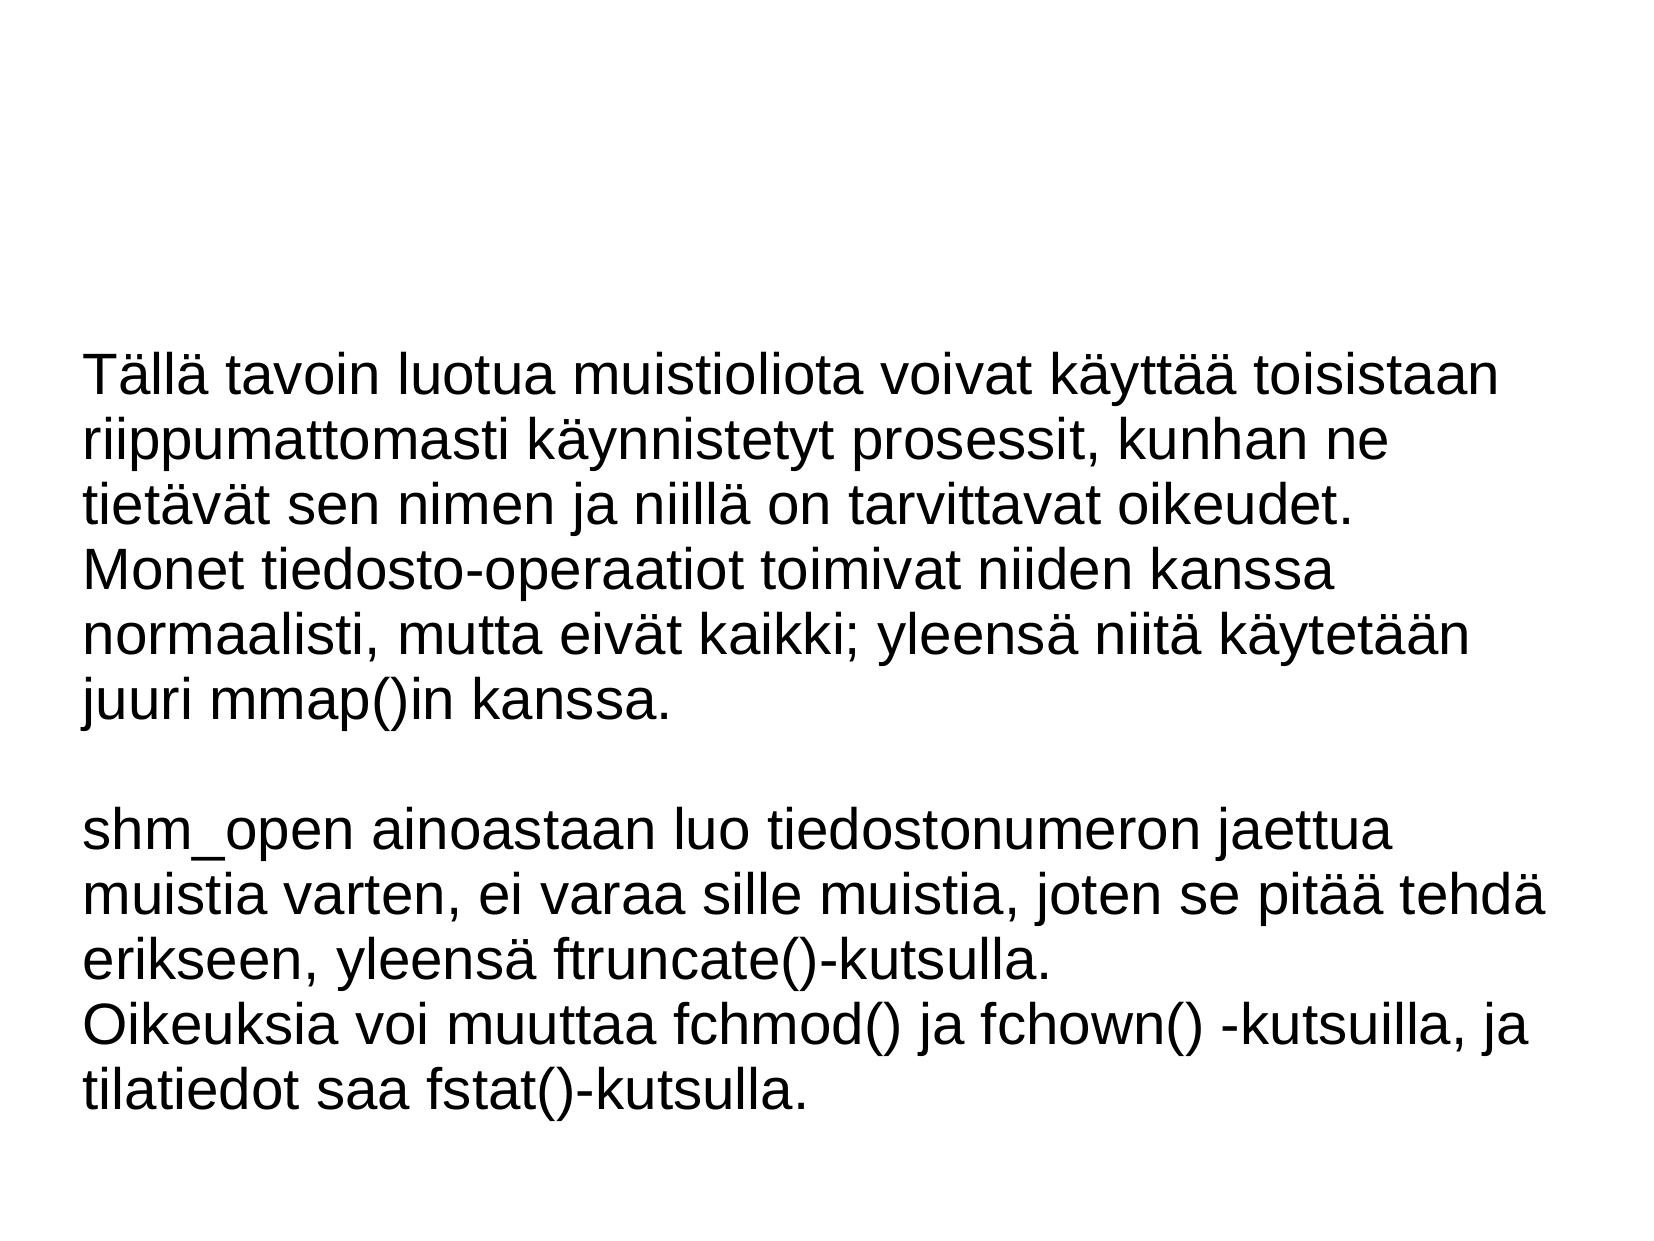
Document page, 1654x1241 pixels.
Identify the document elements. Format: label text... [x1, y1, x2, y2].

text_box Tällä tavoin luotua muistioliota voivat käyttää toisistaan riippumattomasti käynnistetyt prosessit, kunhan ne tietävät sen nimen ja niillä on tarvittavat oikeudet. Monet tiedosto-operaatiot toimivat niiden kanssa normaalisti, mutta eivät kaikki; yleensä niitä käytetään juuri mmap()in kanssa. shm_open ainoastaan luo tiedostonumeron jaettua muistia varten, ei varaa sille muistia, joten se pitää tehdä erikseen, yleensä ftruncate()-kutsulla. Oikeuksia voi muuttaa fchmod() ja fchown() -kutsuilla, ja tilatiedot saa fstat()-kutsulla. [82, 276, 1571, 1123]
